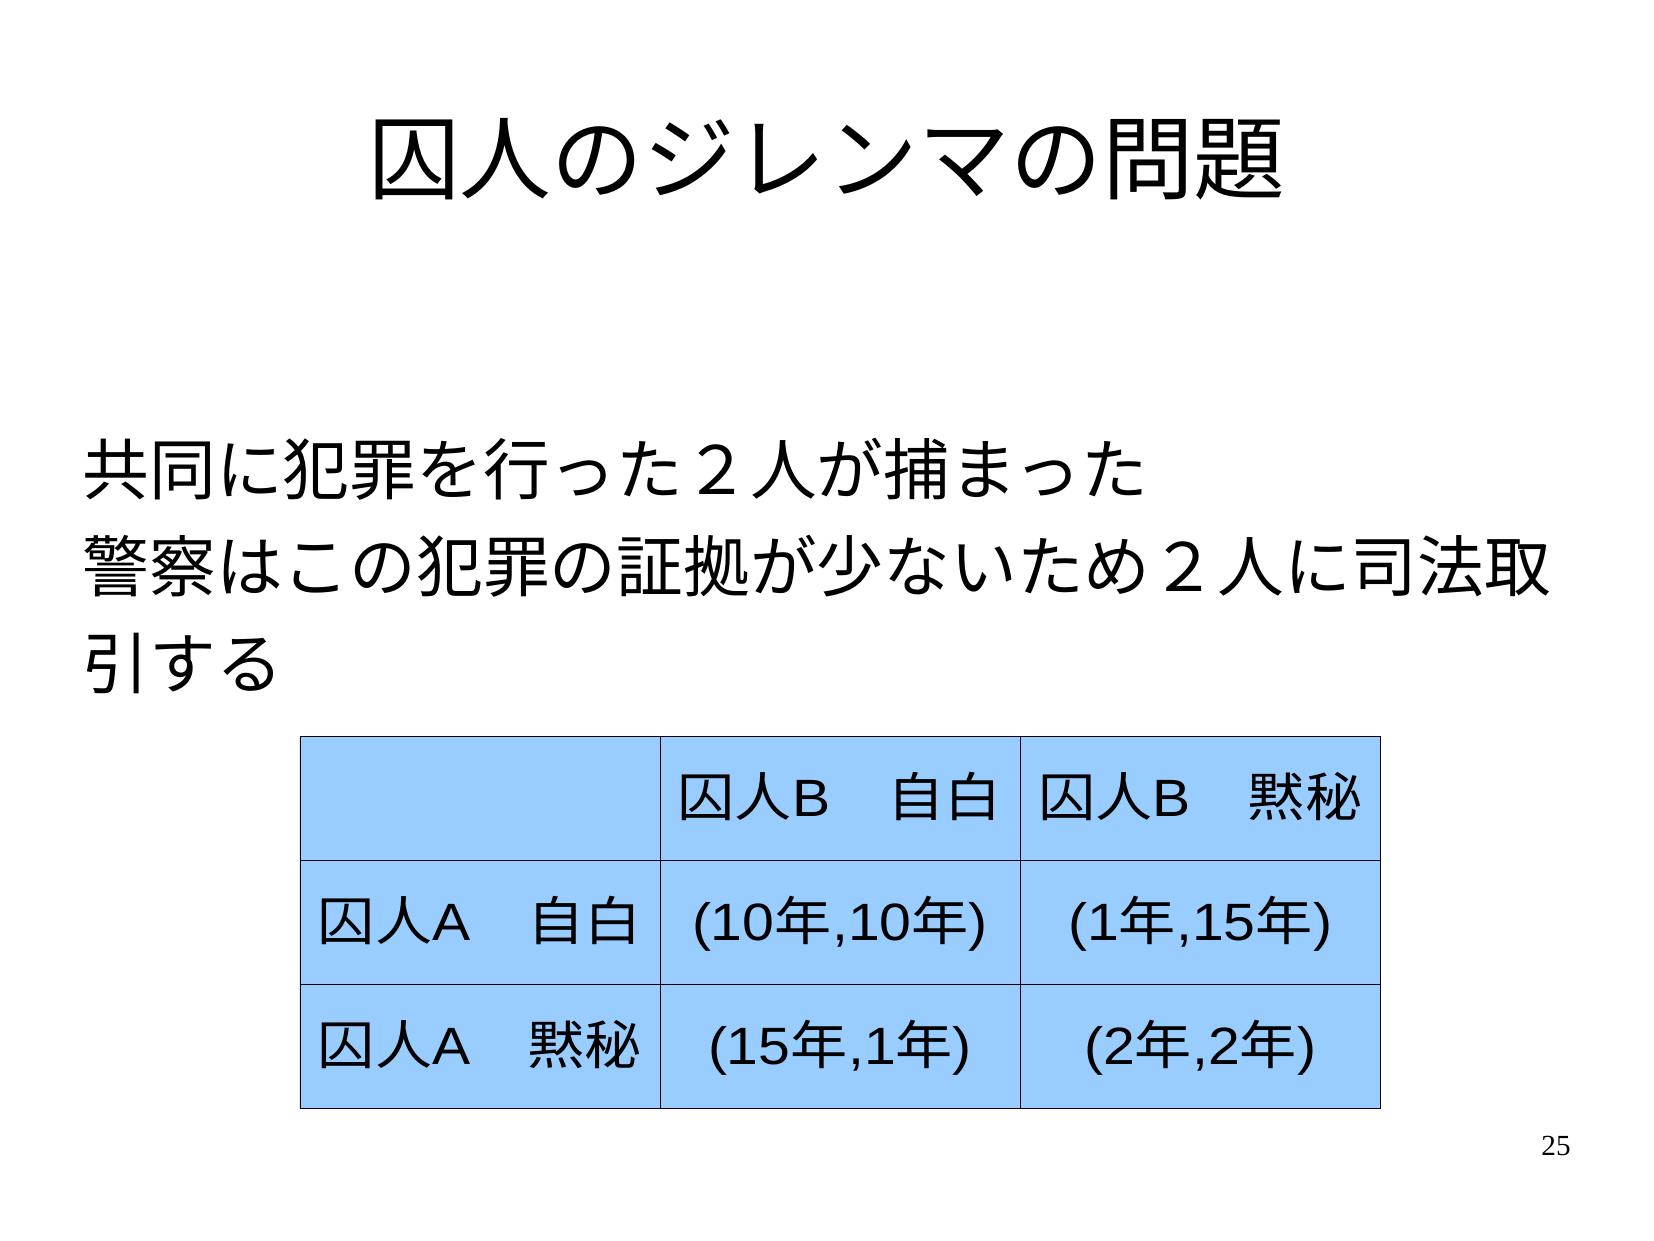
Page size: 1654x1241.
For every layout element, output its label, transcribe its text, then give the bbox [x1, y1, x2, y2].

title 囚人のジレンマの問題 [82, 56, 1571, 250]
subtitle 共同に犯罪を行った２人が捕まった 警察はこの犯罪の証拠が少ないため２人に司法取引する [82, 297, 1571, 827]
chart [236, 590, 1506, 1241]
